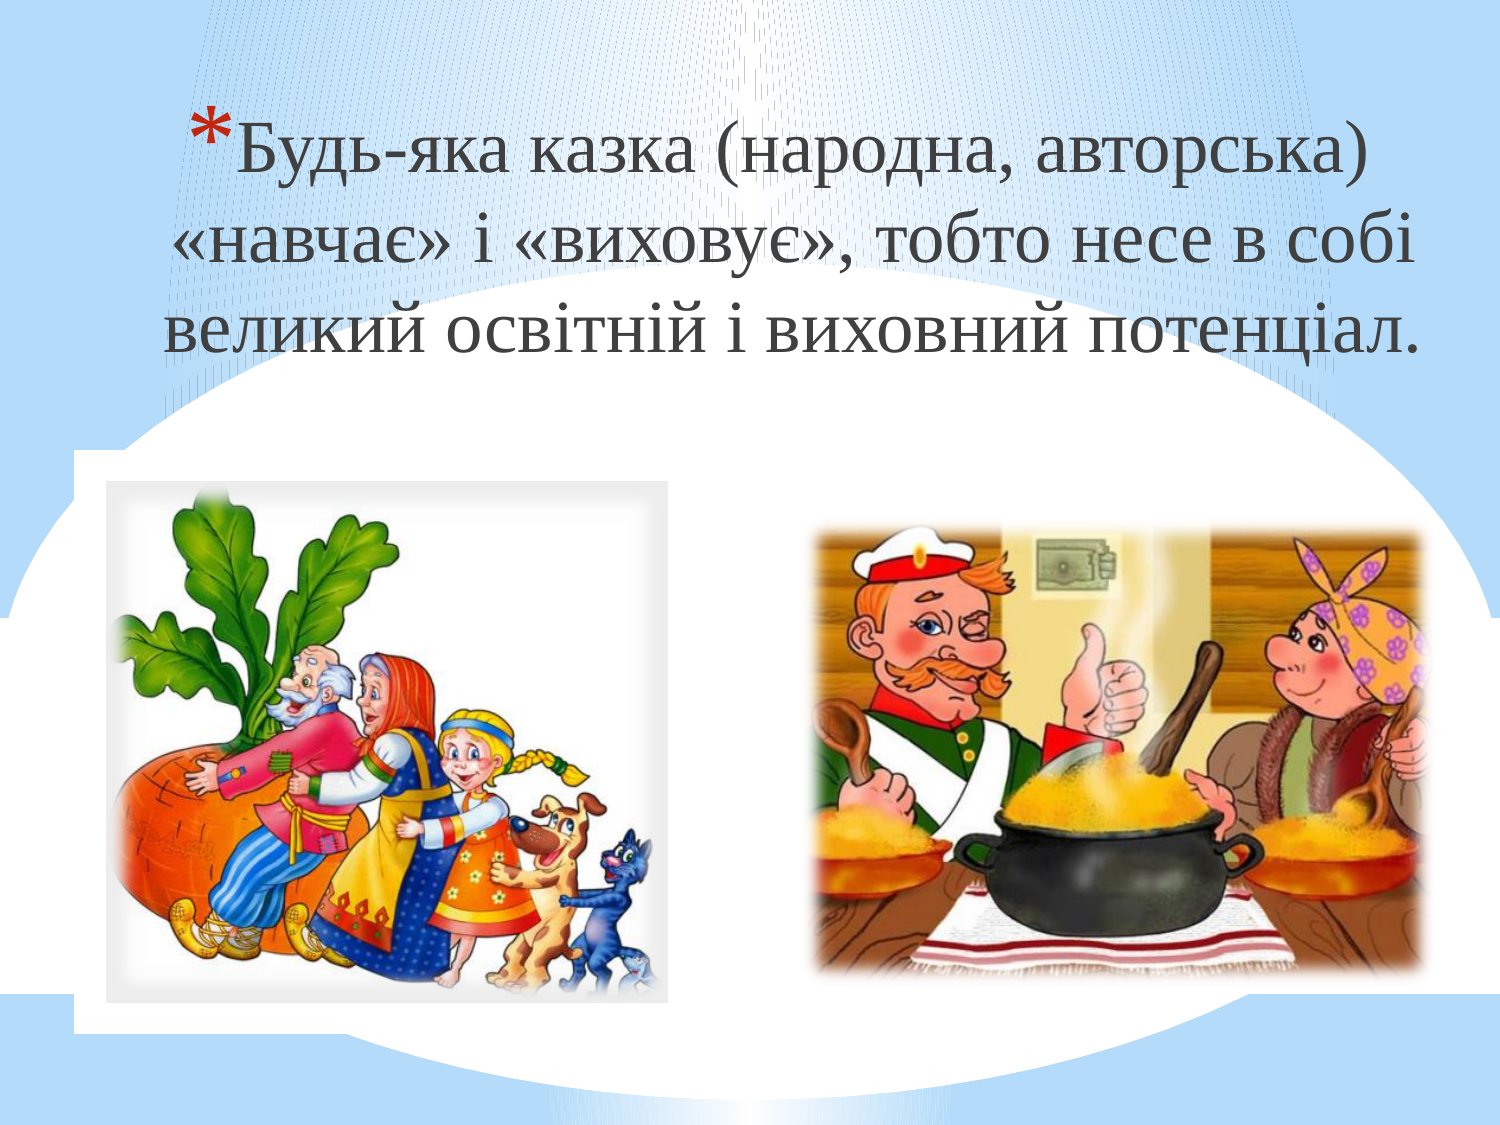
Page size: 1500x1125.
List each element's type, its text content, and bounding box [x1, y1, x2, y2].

picture [105, 481, 668, 1003]
list Будь-яка казка (народна, авторська) «навчає» і «виховує», тобто несе в собі великий освітній і виховний потенціал. [100, 90, 1451, 485]
picture [799, 515, 1438, 988]
